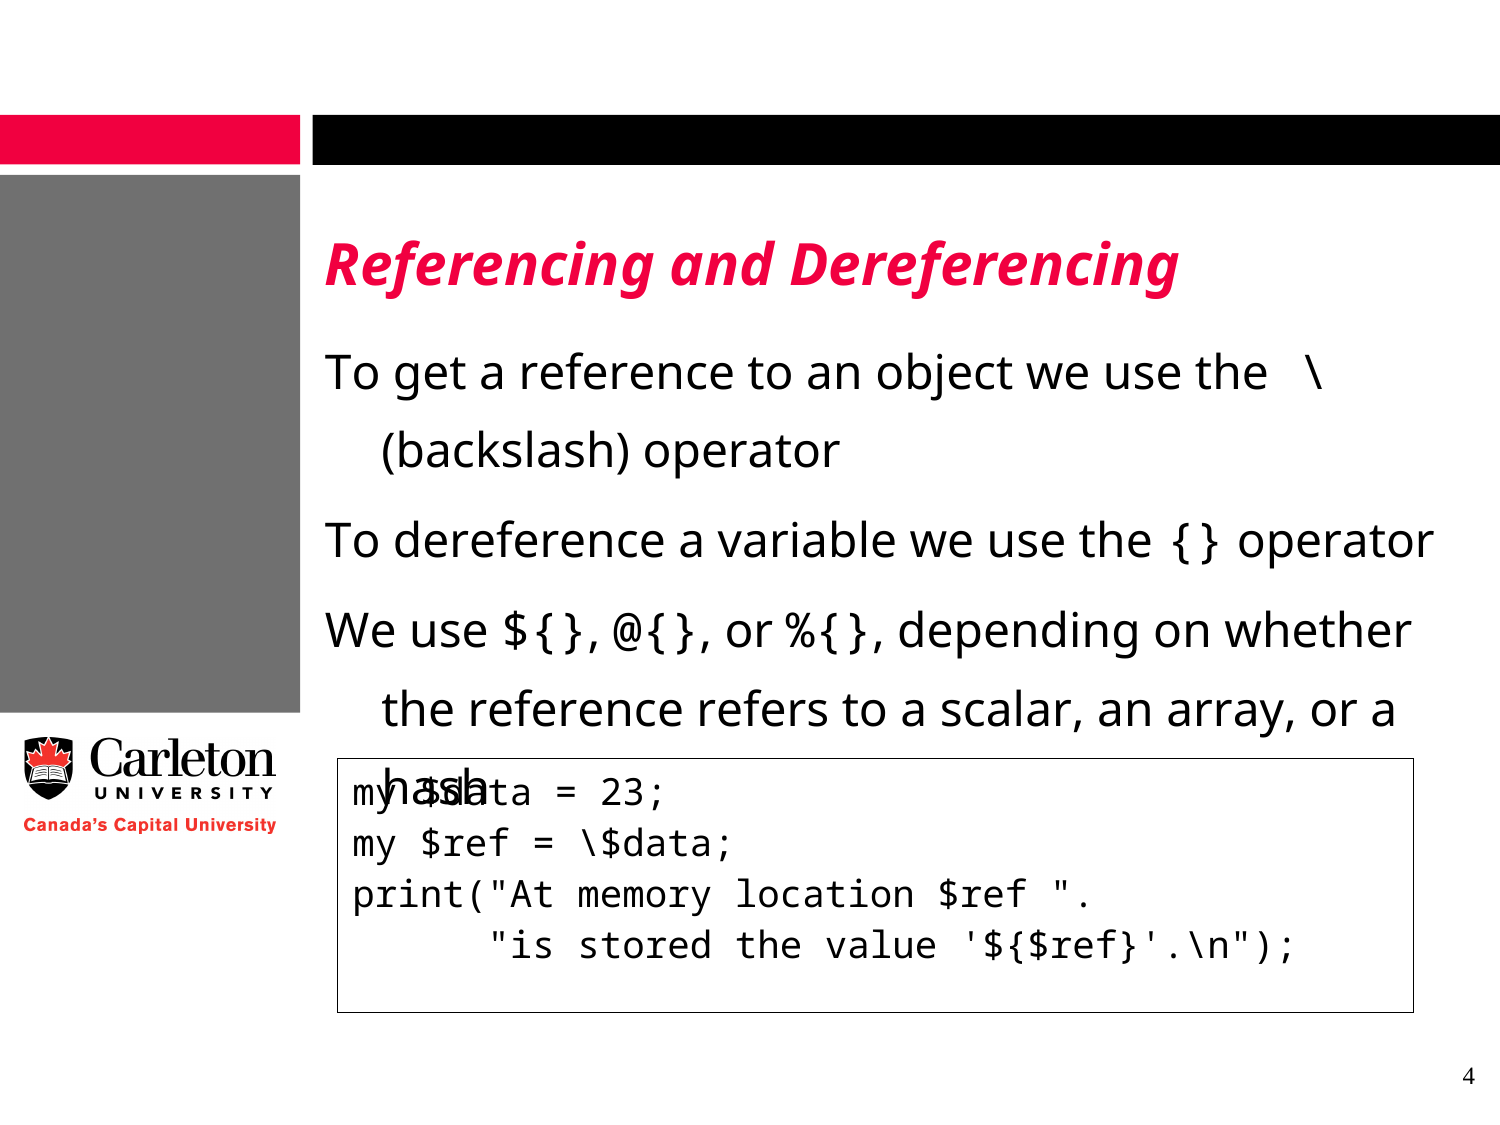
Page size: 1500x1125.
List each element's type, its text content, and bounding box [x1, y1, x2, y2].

list To get a reference to an object we use the \ (backslash) operator To dereference a variable we use the {} operator We use ${}, @{}, or %{}, depending on whether the reference refers to a scalar, an array, or a hash [324, 324, 1450, 1036]
text_box my $data = 23; my $ref = \$data; print("At memory location $ref ". "is stored the value '${$ref}'.\n"); [337, 758, 1414, 1013]
title Referencing and Dereferencing [324, 194, 1450, 324]
picture [24, 737, 276, 834]
